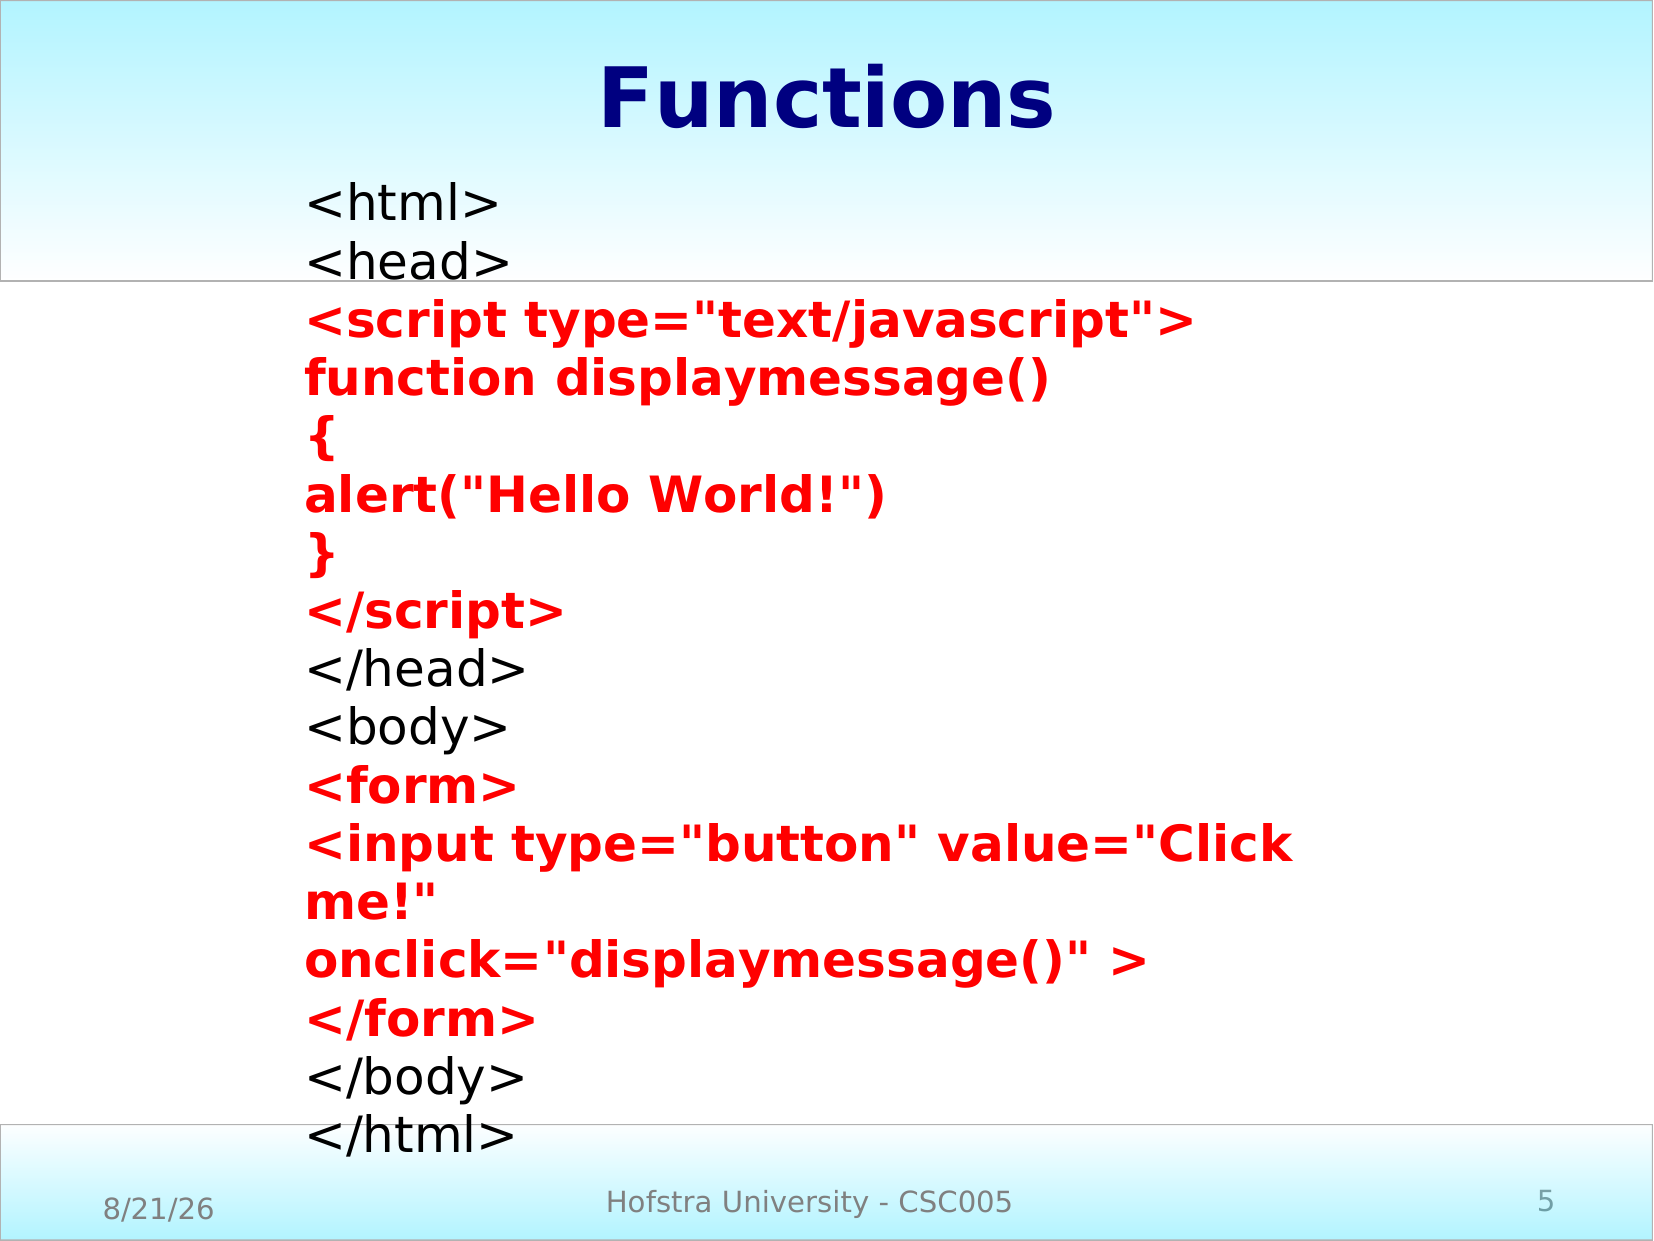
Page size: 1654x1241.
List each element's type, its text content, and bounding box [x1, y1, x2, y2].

title Functions [78, 10, 1576, 188]
text_box <html> <head> <script type="text/javascript"> function displaymessage() { alert("Hello World!") } </script> </head> <body> <form> <input type="button" value="Click me!" onclick="displaymessage()" > </form> </body> </html> [289, 167, 1346, 1172]
